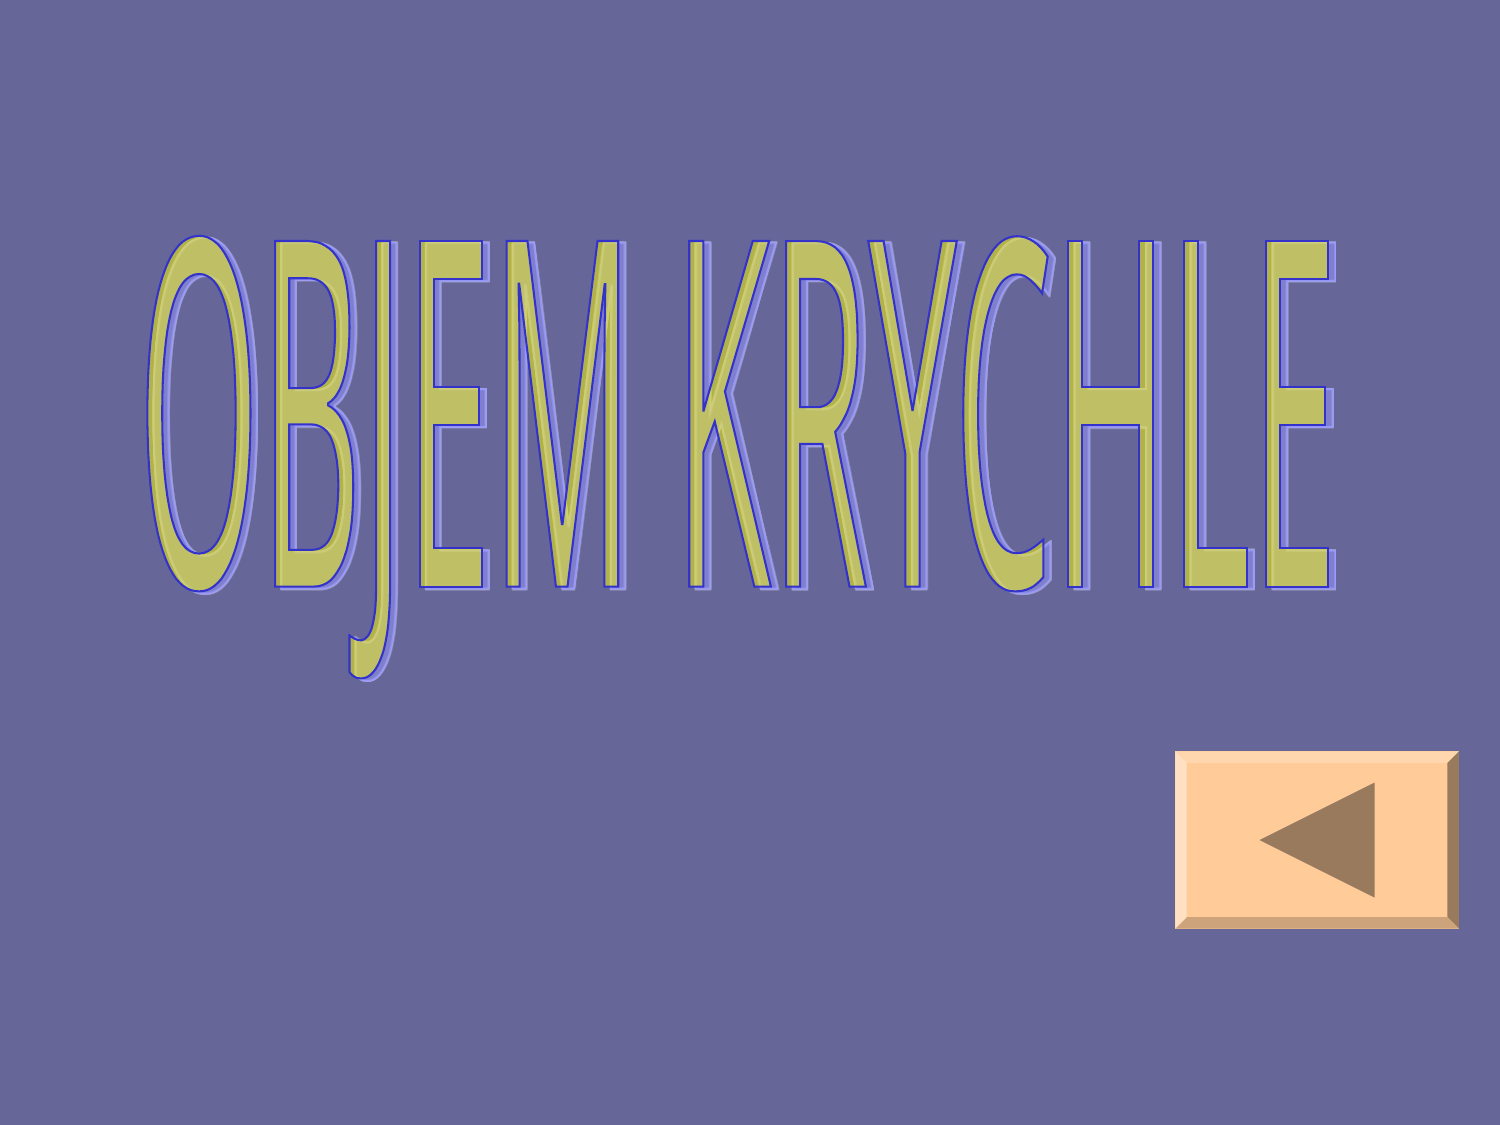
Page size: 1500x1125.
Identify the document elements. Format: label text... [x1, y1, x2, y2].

text_box OBJEM KRYCHLE [419, 241, 483, 587]
text_box OBJEM KRYCHLE [1067, 241, 1154, 587]
text_box OBJEM KRYCHLE [689, 241, 771, 587]
text_box OBJEM KRYCHLE [147, 235, 251, 592]
text_box OBJEM KRYCHLE [349, 241, 391, 679]
text_box OBJEM KRYCHLE [275, 241, 354, 587]
text_box OBJEM KRYCHLE [1183, 241, 1247, 587]
text_box OBJEM KRYCHLE [1265, 241, 1329, 587]
text_box OBJEM KRYCHLE [506, 241, 619, 587]
text_box OBJEM KRYCHLE [963, 236, 1048, 592]
text_box OBJEM KRYCHLE [786, 241, 866, 587]
text_box [1176, 751, 1459, 929]
text_box OBJEM KRYCHLE [868, 241, 957, 587]
